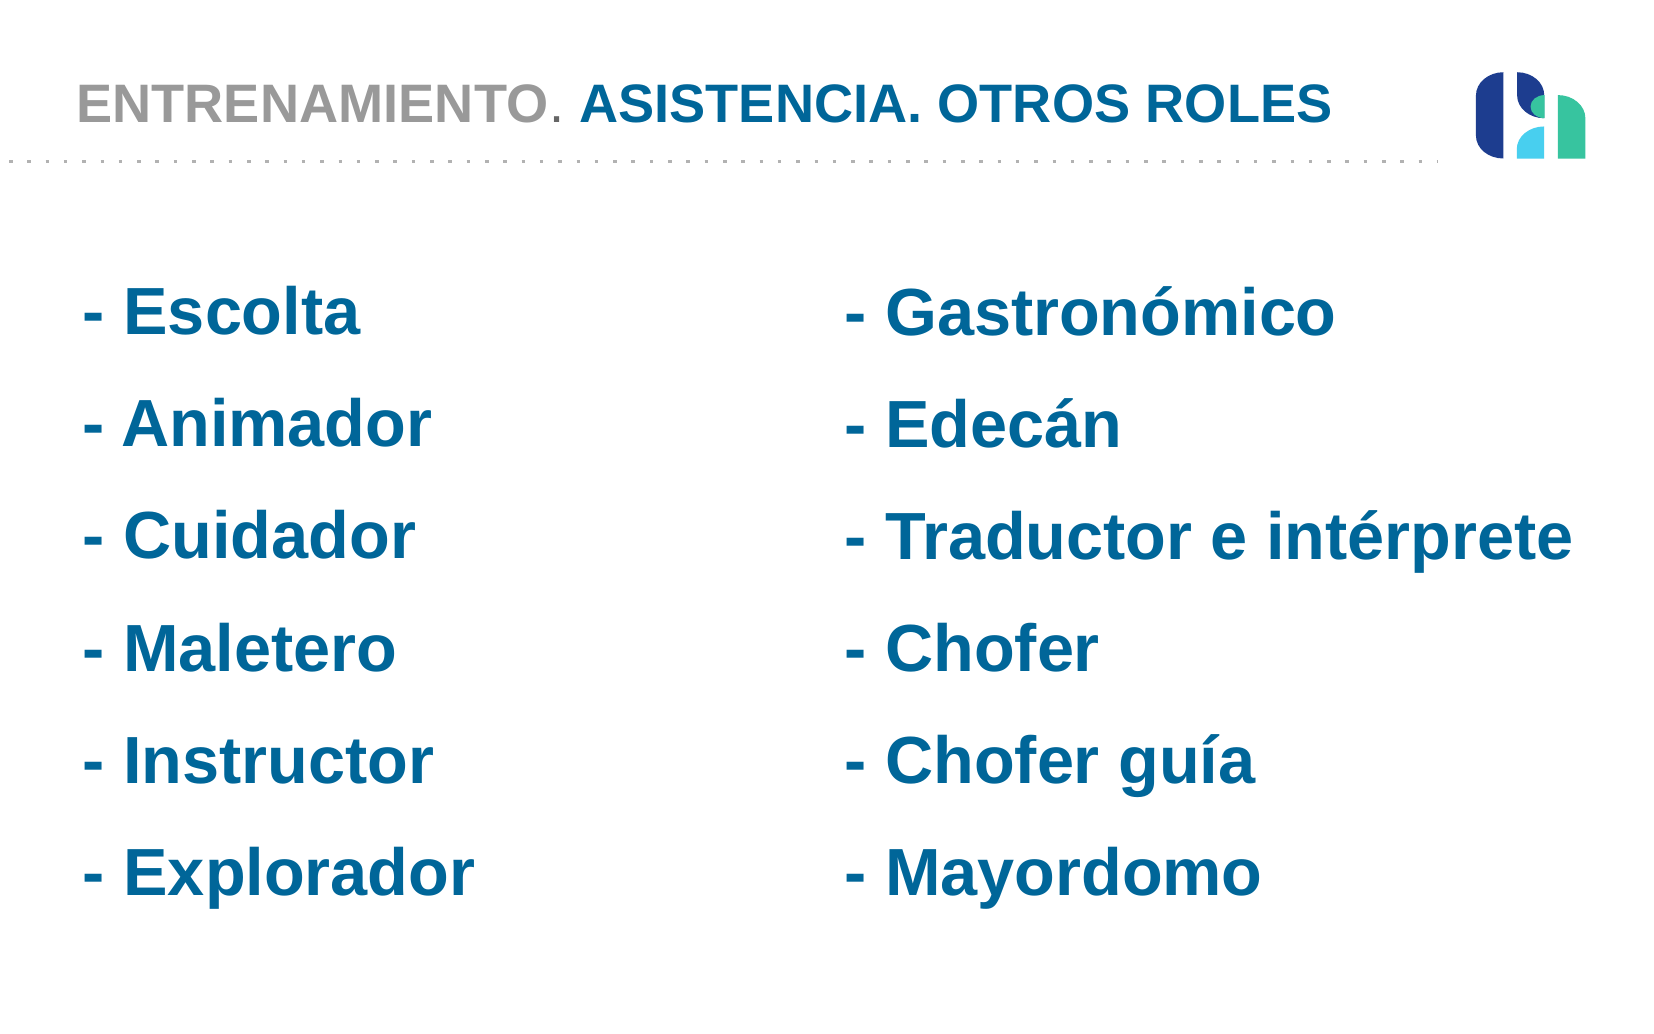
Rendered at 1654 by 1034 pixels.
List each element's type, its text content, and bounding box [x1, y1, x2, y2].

text_box - Gastronómico - Edecán - Traductor e intérprete - Chofer - Chofer guía - Mayordomo [829, 229, 1648, 963]
text_box ENTRENAMIENTO. ASISTENCIA. OTROS ROLES [76, 36, 1476, 165]
picture [1476, 72, 1586, 159]
text_box - Escolta - Animador - Cuidador - Maletero - Instructor - Explorador [68, 229, 603, 1034]
